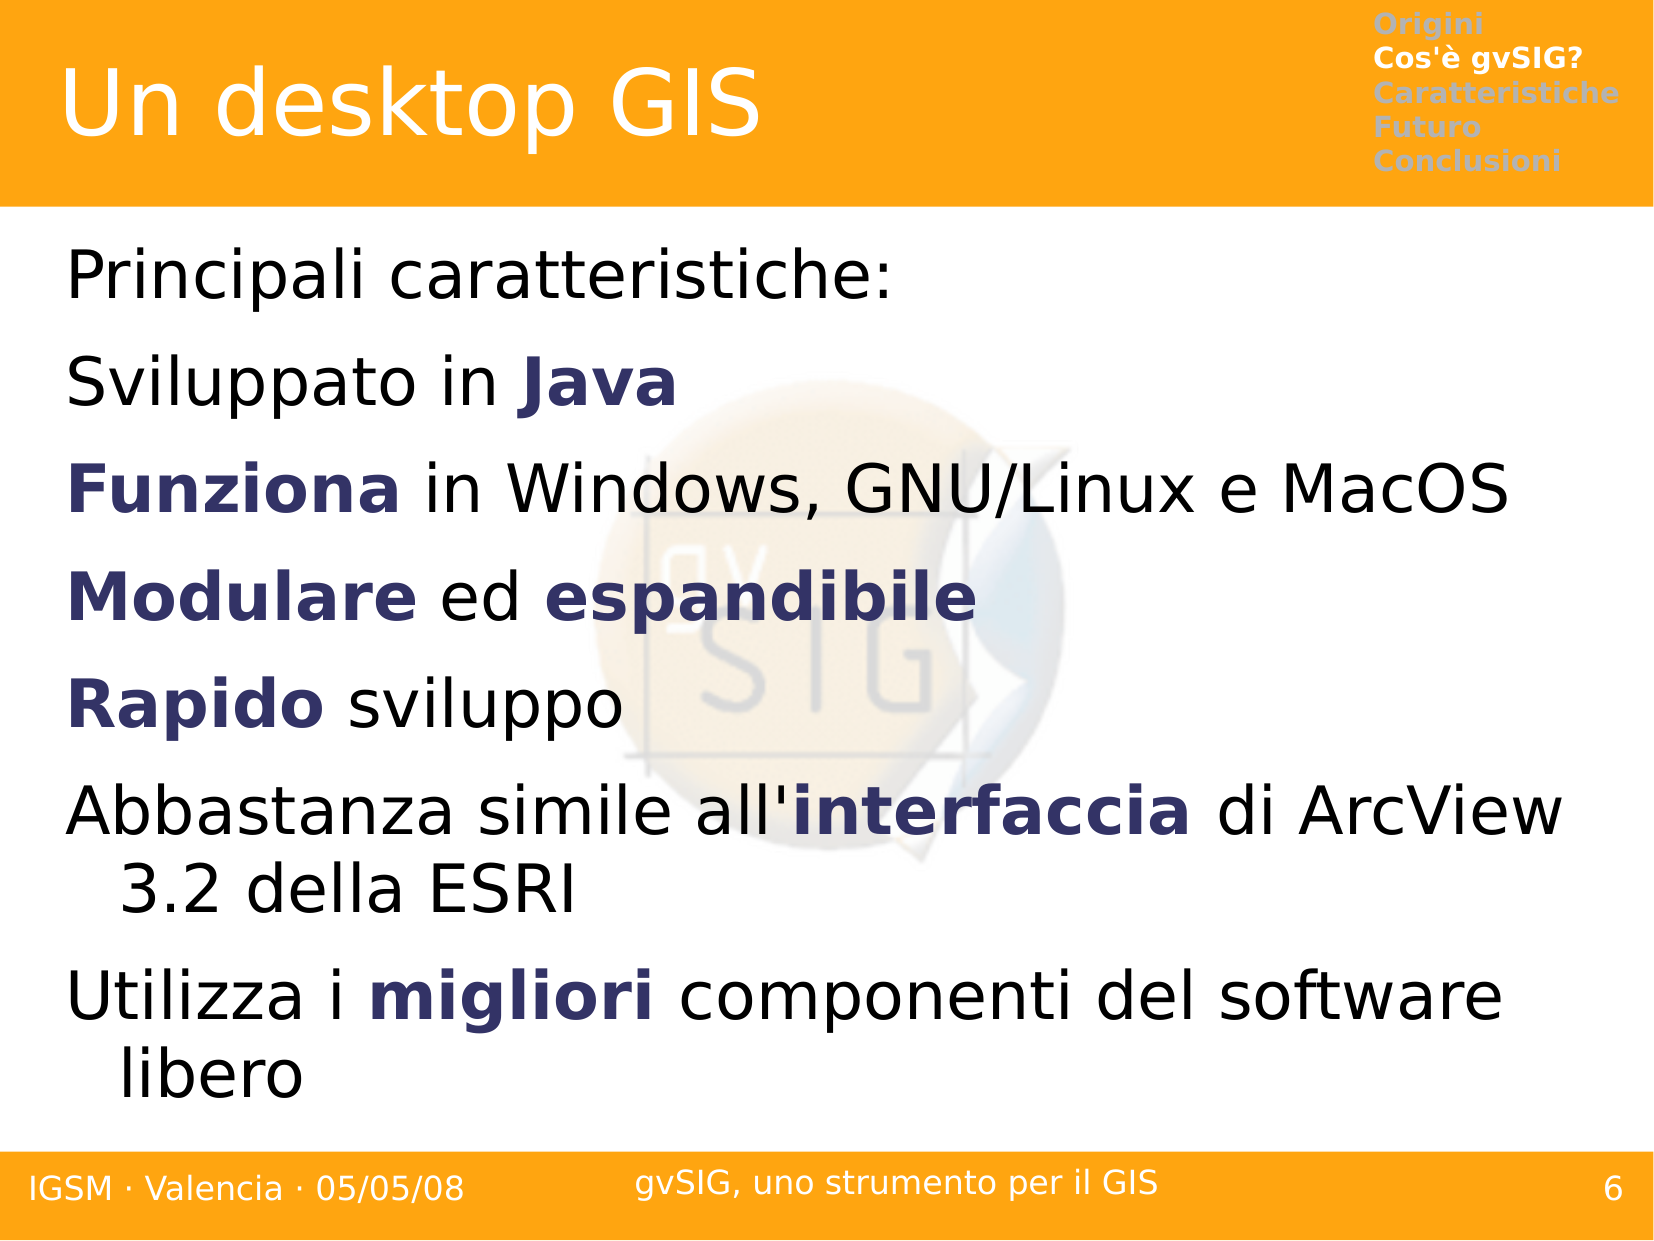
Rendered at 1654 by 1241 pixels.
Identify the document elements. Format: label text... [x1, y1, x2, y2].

text_box Origini Cos'è gvSIG? Caratteristiche Futuro Conclusioni [1358, 0, 1654, 207]
list Principali caratteristiche: Sviluppato in Java Funziona in Windows, GNU/Linux e MacOS Modulare ed espandibile Rapido sviluppo Abbastanza simile all'interfaccia di ArcView 3.2 della ESRI Utilizza i migliori componenti del software libero [47, 236, 1595, 1123]
title Un desktop GIS [59, 29, 1358, 178]
